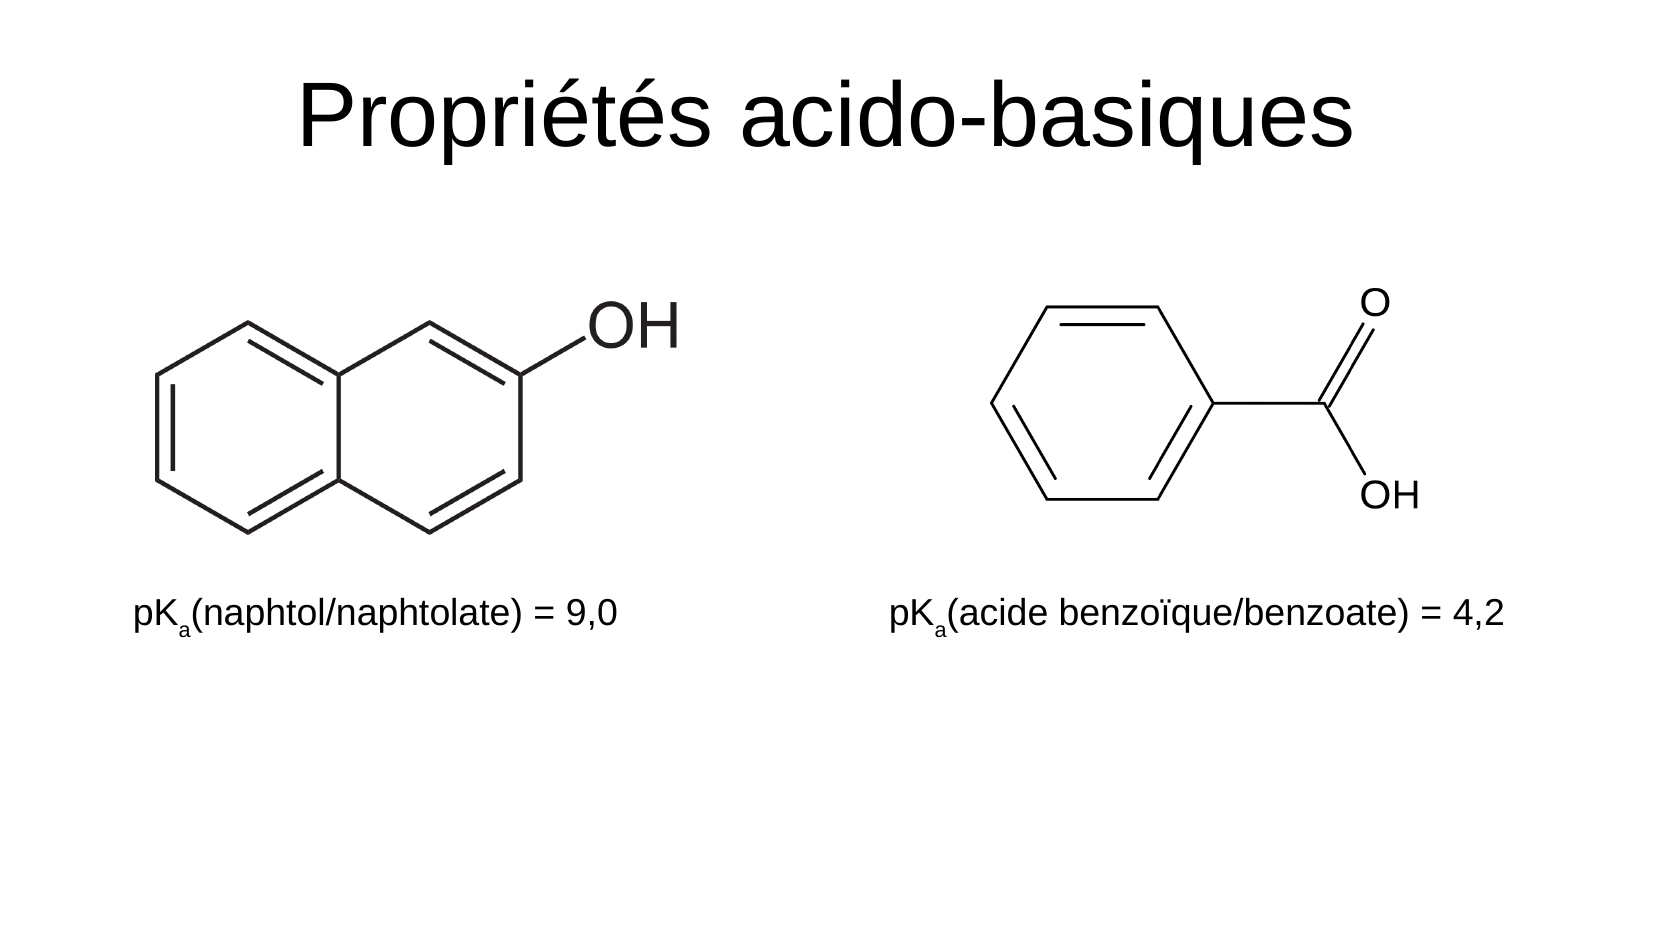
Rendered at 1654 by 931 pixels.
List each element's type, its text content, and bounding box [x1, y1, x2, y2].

title Propriétés acido-basiques [82, 37, 1571, 193]
picture [141, 295, 689, 540]
picture [968, 265, 1447, 544]
text_box pKa(acide benzoïque/benzoate) = 4,2 [874, 583, 1530, 692]
text_box pKa(naphtol/naphtolate) = 9,0 [118, 583, 674, 650]
